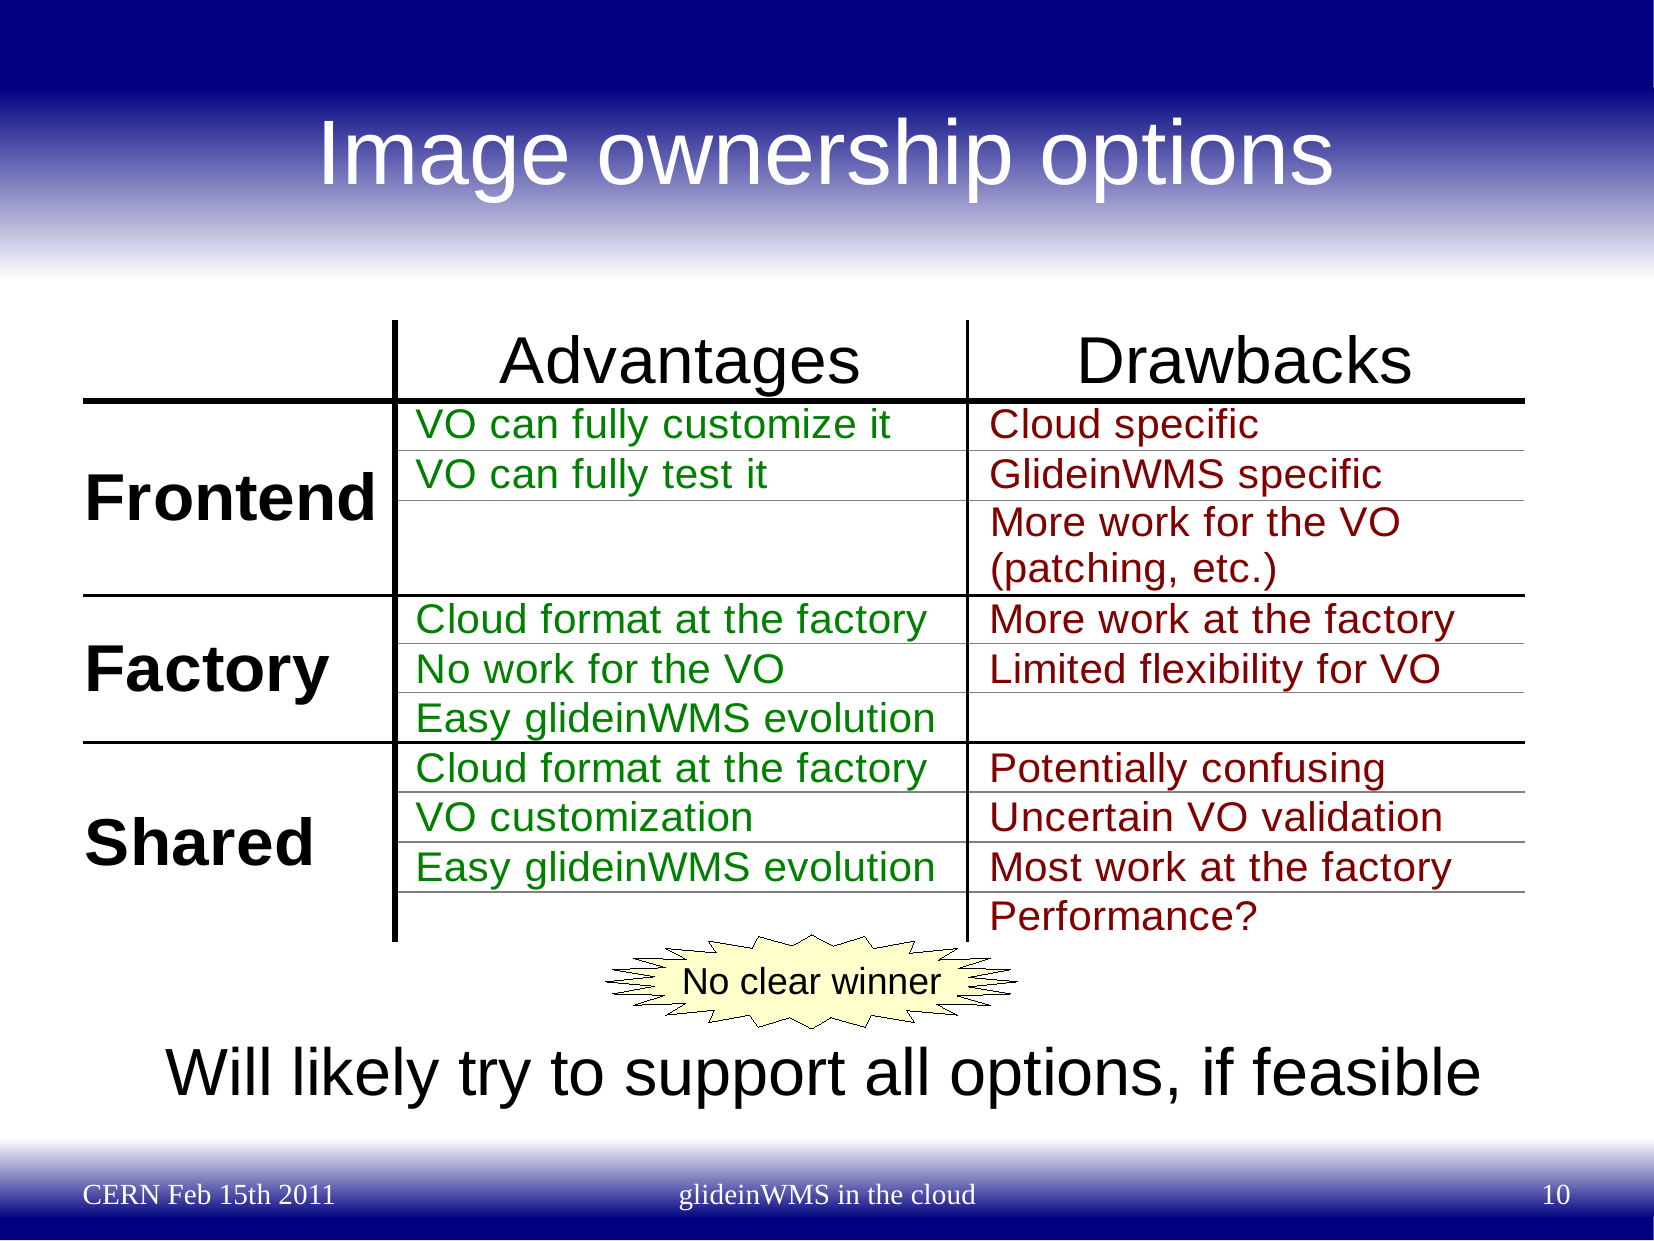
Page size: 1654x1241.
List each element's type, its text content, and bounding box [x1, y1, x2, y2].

title Image ownership options [82, 49, 1571, 257]
text_box Will likely try to support all options, if feasible [151, 1027, 1503, 1118]
chart [82, 319, 1654, 1155]
text_box No clear winner [605, 934, 1018, 1029]
